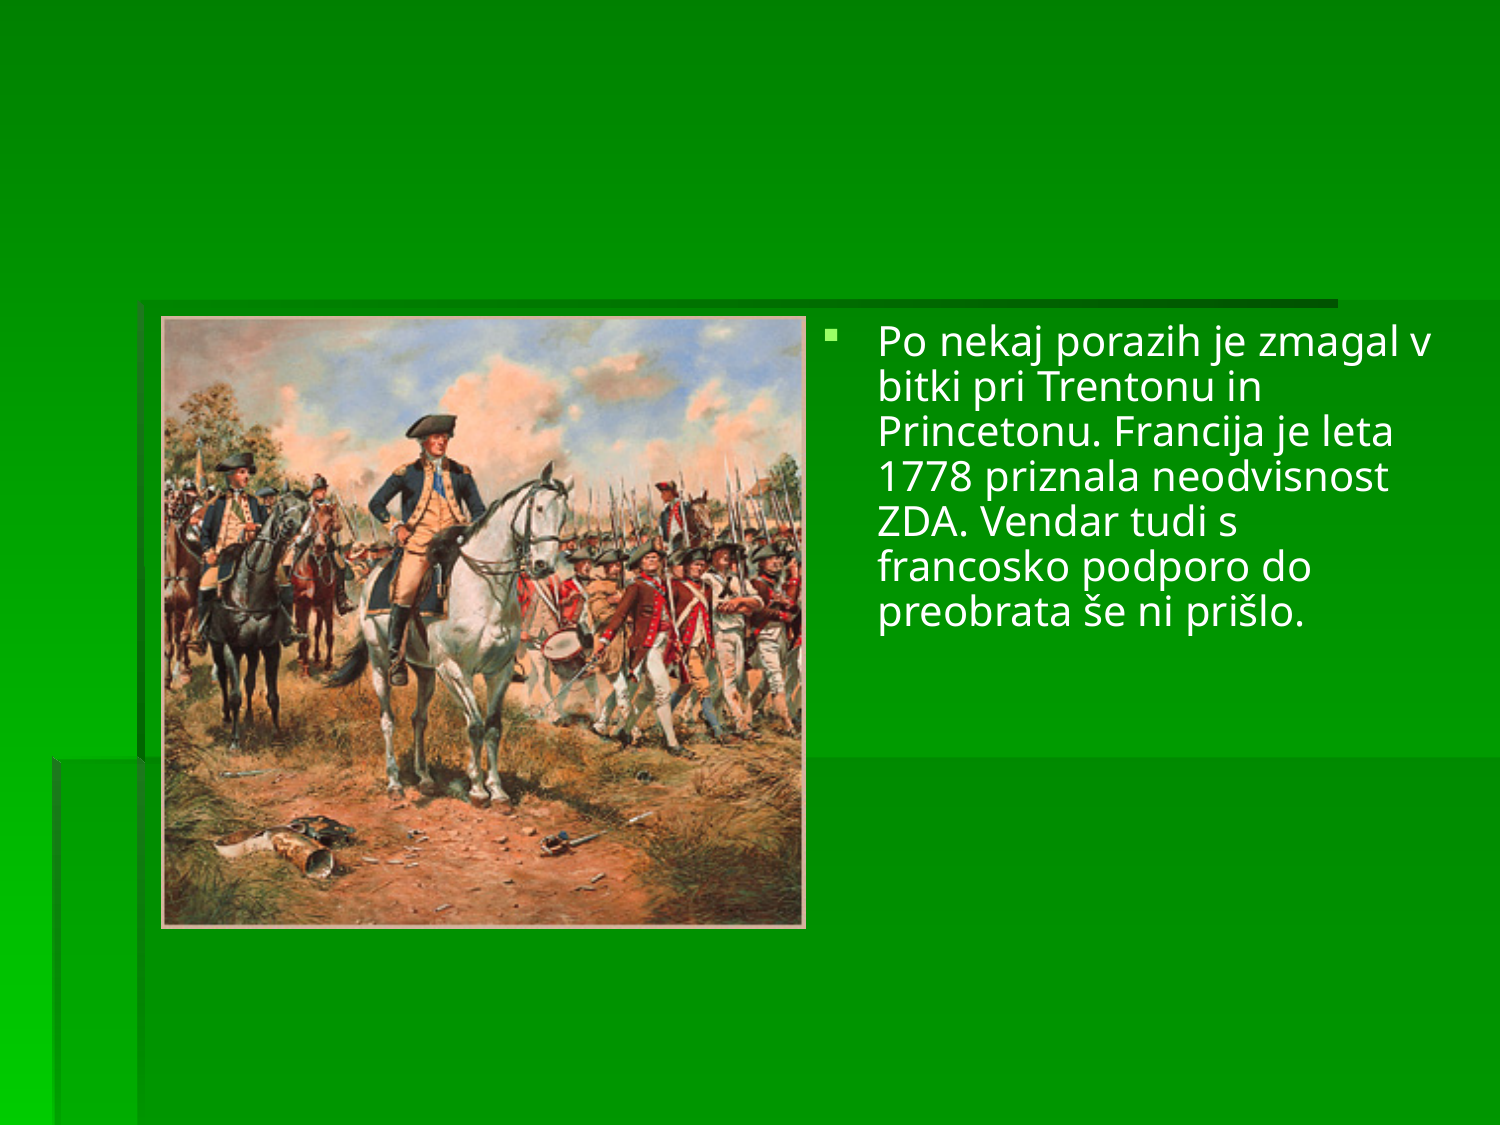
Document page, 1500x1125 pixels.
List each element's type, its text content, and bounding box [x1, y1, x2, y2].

picture [161, 316, 806, 929]
list Po nekaj porazih je zmagal v bitki pri Trentonu in Princetonu. Francija je leta 1778 priznala neodvisnost ZDA. Vendar tudi s francosko podporo do preobrata še ni prišlo. [806, 312, 1451, 1000]
